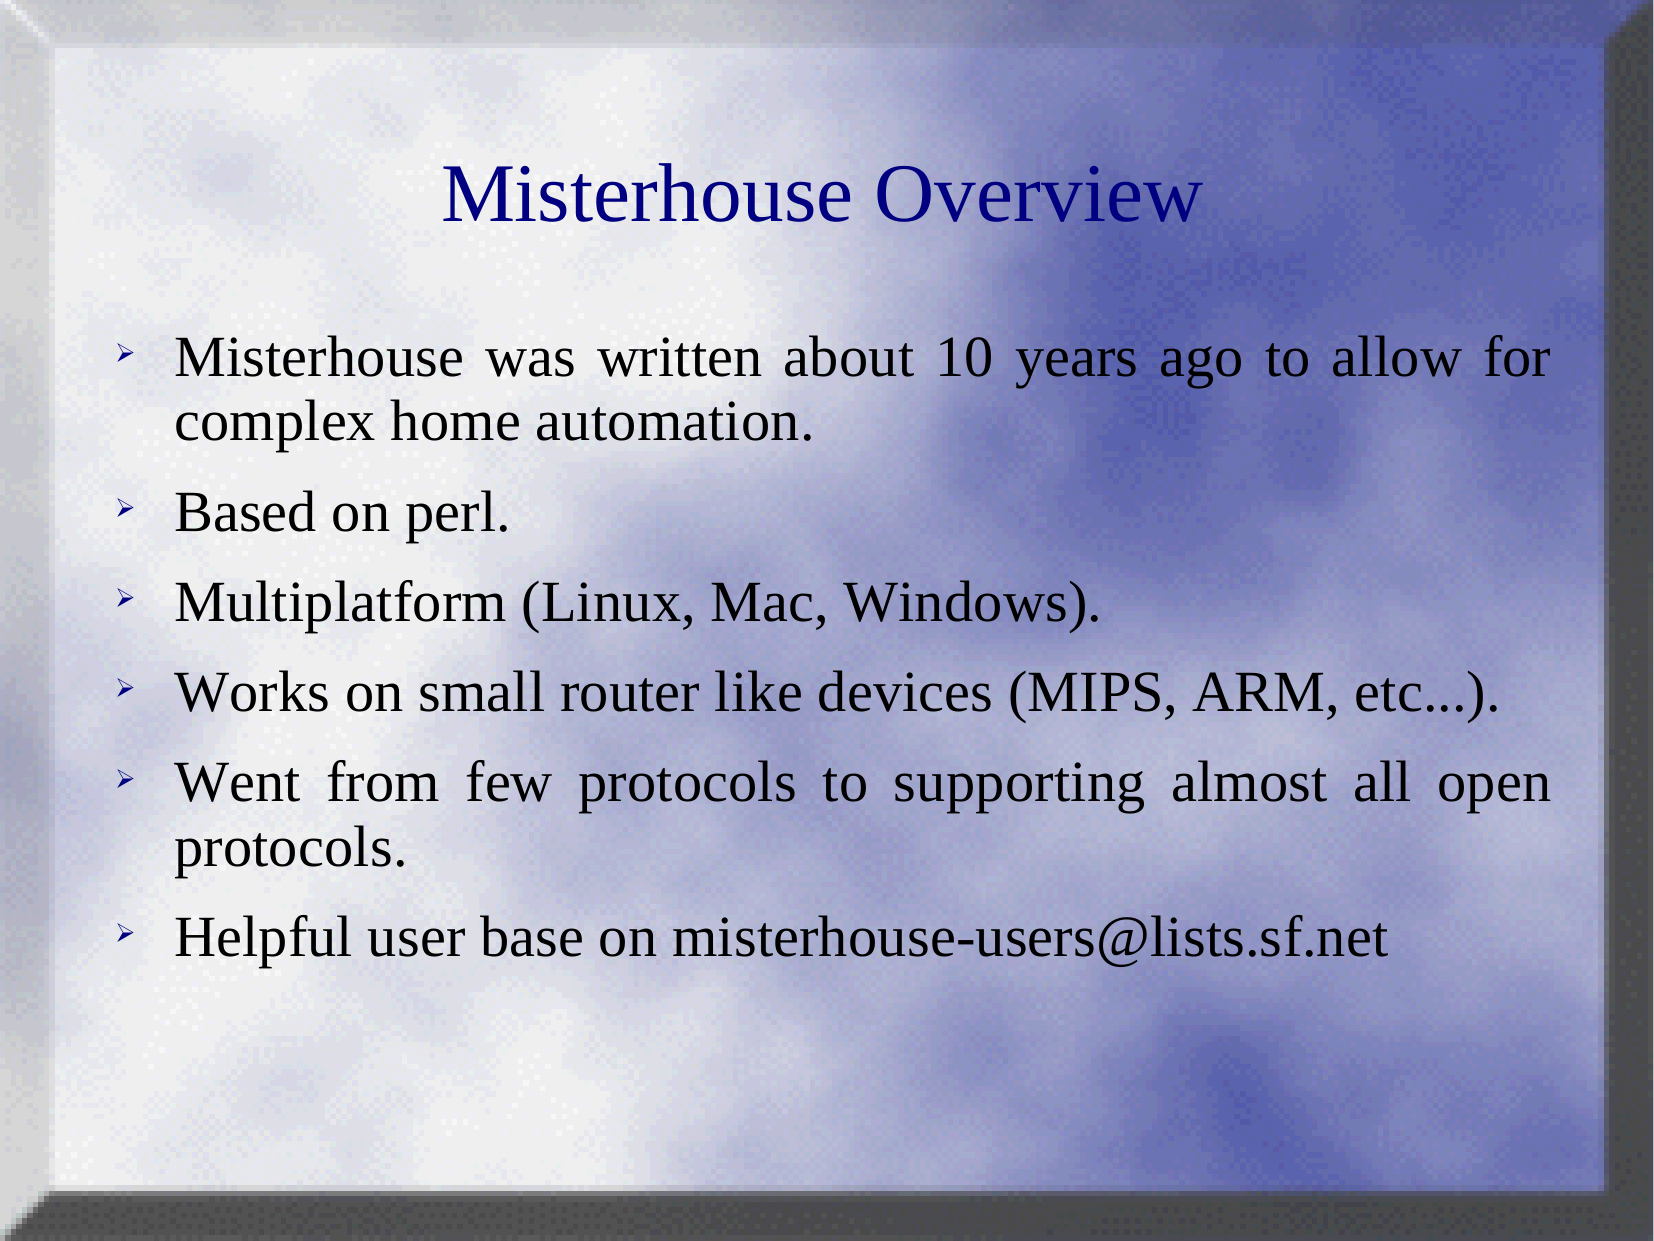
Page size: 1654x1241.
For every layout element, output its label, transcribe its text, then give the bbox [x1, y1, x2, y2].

title Misterhouse Overview [203, 140, 1443, 247]
list Misterhouse was written about 10 years ago to allow for complex home automation. Based on perl. Multiplatform (Linux, Mac, Windows). Works on small router like devices (MIPS, ARM, etc...). Went from few protocols to supporting almost all open protocols. Helpful user base on misterhouse-users@lists.sf.net [115, 324, 1555, 1060]
picture [0, 0, 1654, 1241]
